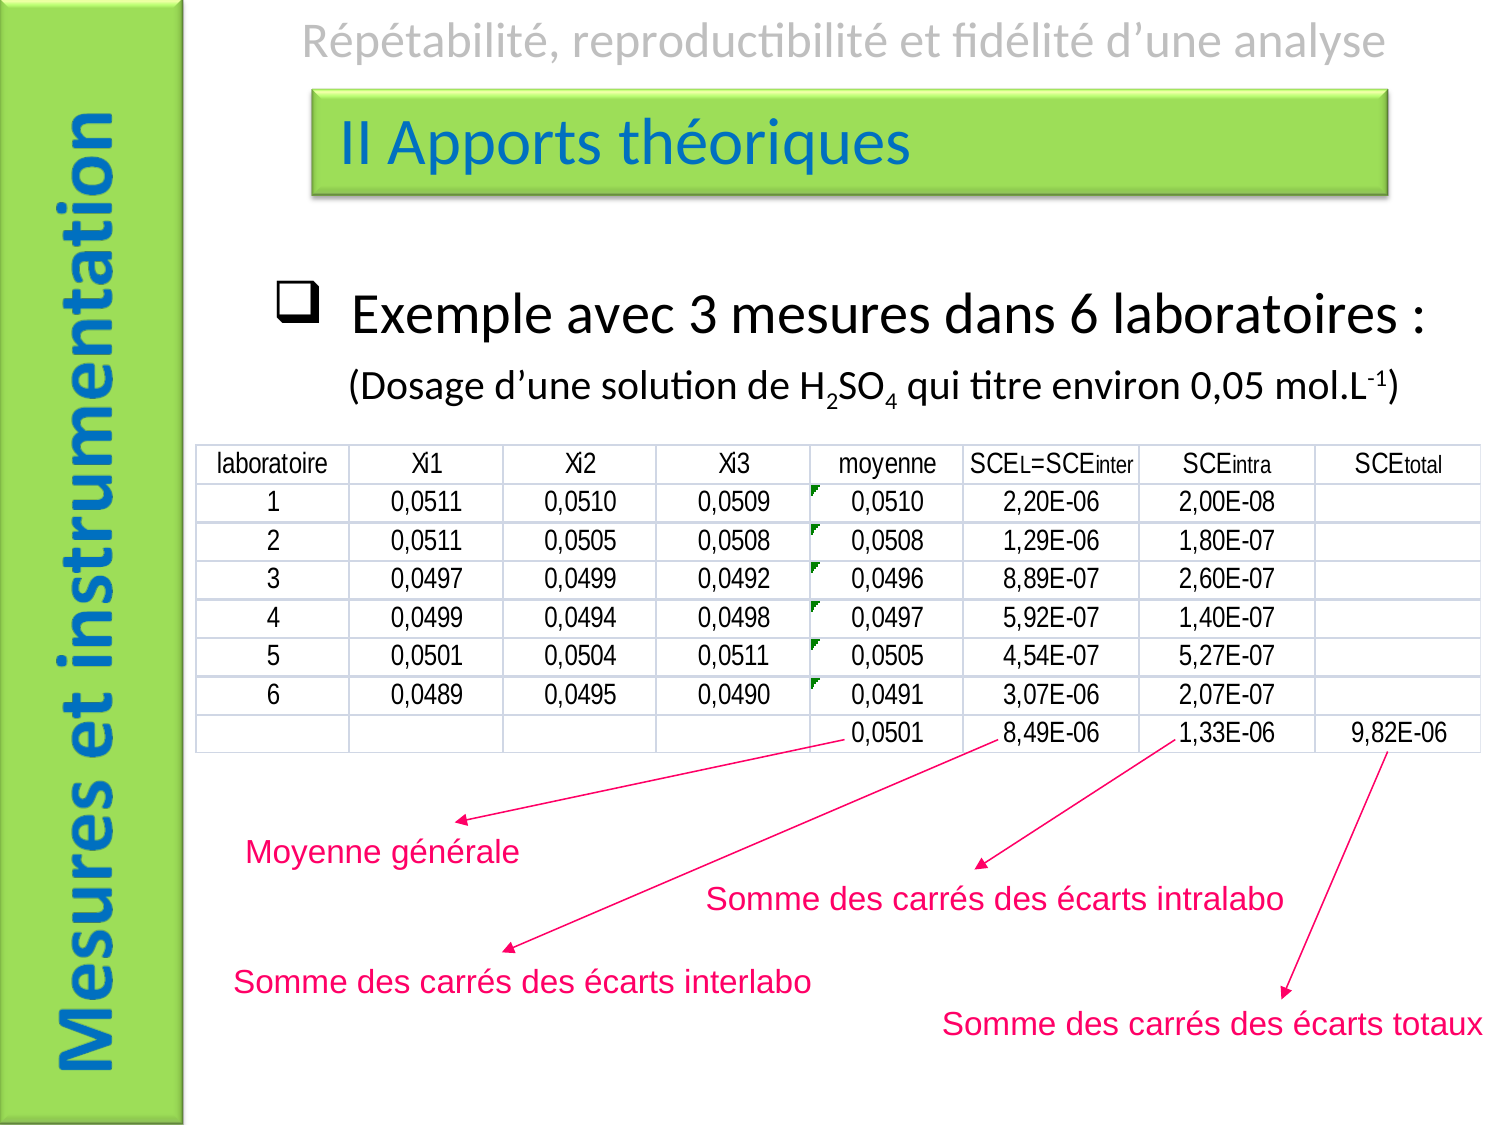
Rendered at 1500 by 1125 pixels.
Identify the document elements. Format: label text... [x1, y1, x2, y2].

text_box Somme des carrés des écarts totaux [927, 994, 1500, 1051]
text_box Moyenne générale [230, 822, 538, 878]
text_box Répétabilité, reproductibilité et fidélité d’une analyse [206, 0, 1483, 76]
picture [303, 84, 1397, 209]
text_box Somme des carrés des écarts intralabo [690, 869, 1304, 925]
chart [194, 444, 1483, 755]
picture [0, 0, 192, 1125]
text_box (Dosage d’une solution de H2SO4 qui titre environ 0,05 mol.L-1) [183, 349, 1500, 421]
text_box Somme des carrés des écarts interlabo [218, 952, 831, 1008]
text_box Exemple avec 3 mesures dans 6 laboratoires : [183, 267, 1500, 339]
text_box II Apports théoriques [324, 90, 1388, 186]
